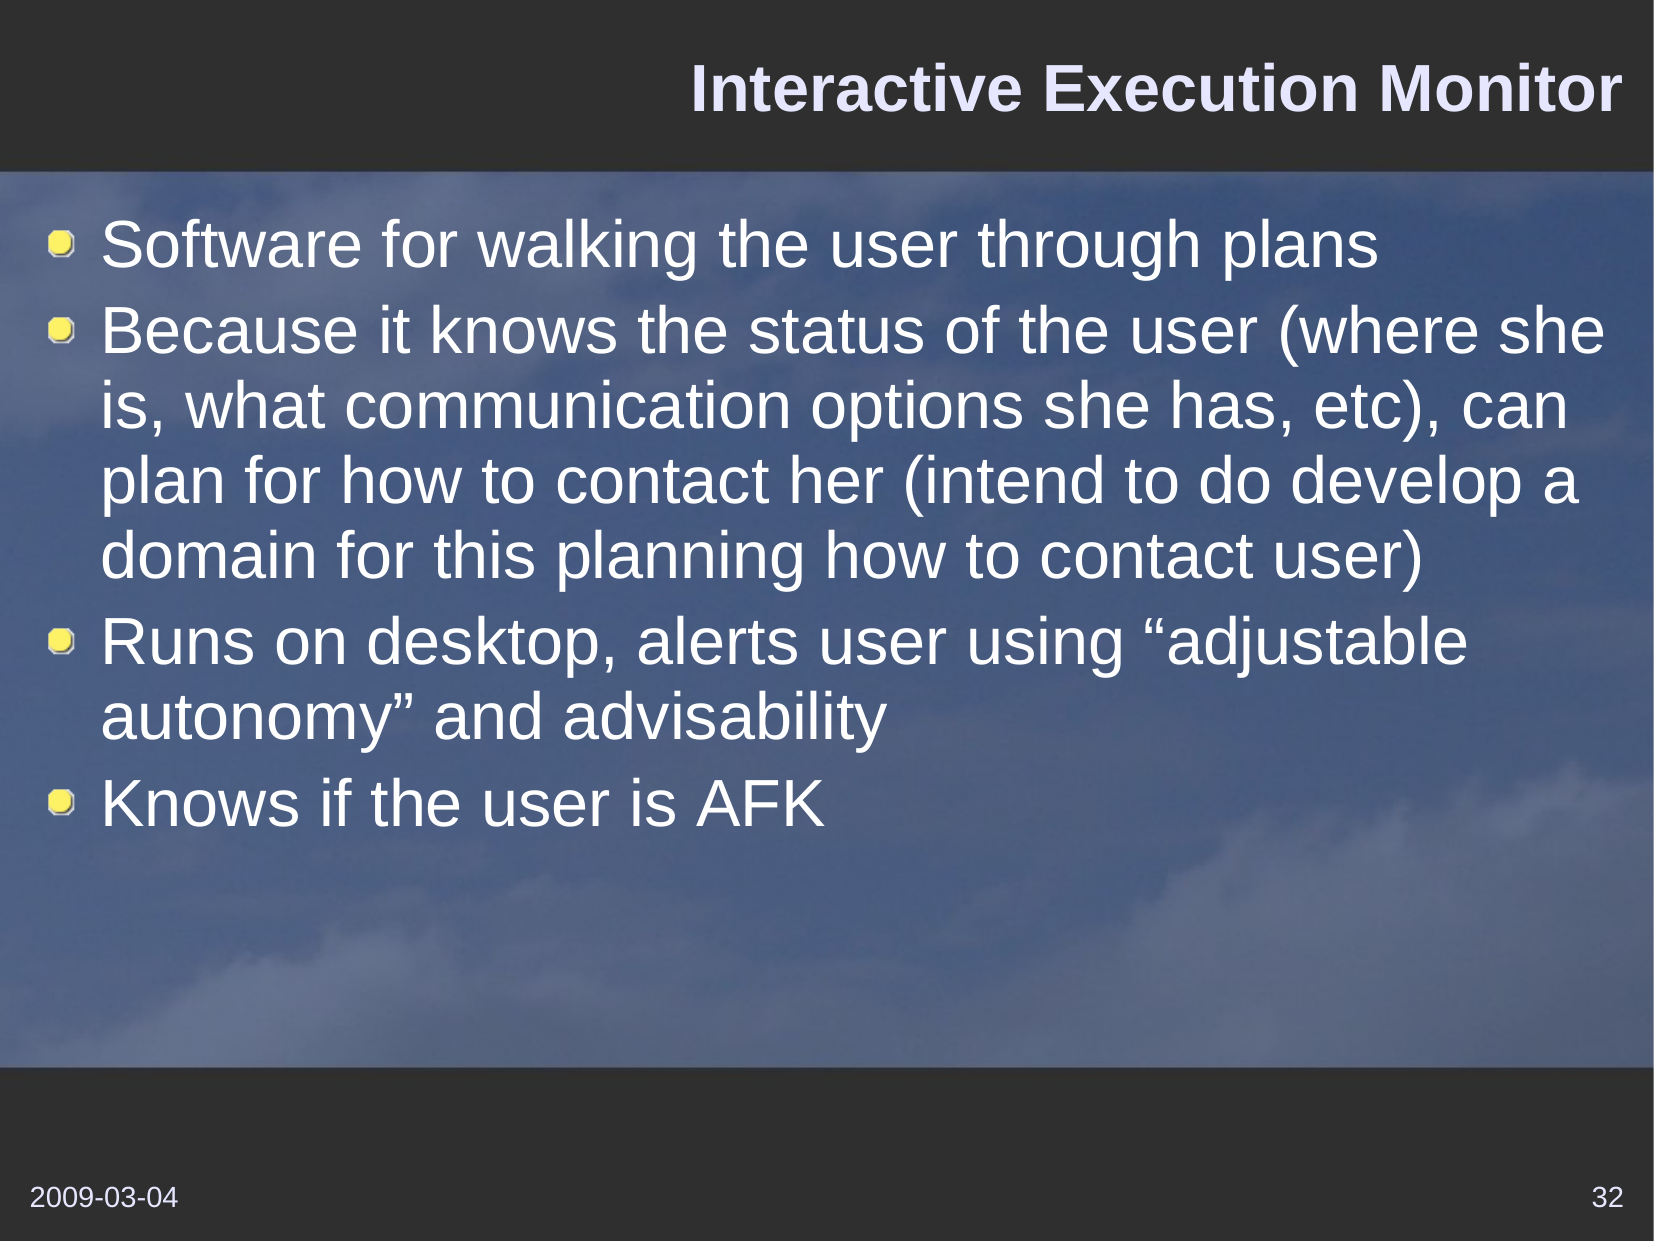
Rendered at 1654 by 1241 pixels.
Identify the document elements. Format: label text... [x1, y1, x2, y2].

list Software for walking the user through plans Because it knows the status of the user (where she is, what communication options she has, etc), can plan for how to contact her (intend to do develop a domain for this planning how to contact user) Runs on desktop, alerts user using “adjustable autonomy” and advisability Knows if the user is AFK [29, 206, 1625, 1019]
title Interactive Execution Monitor [29, 36, 1625, 141]
picture [0, 0, 1654, 1241]
